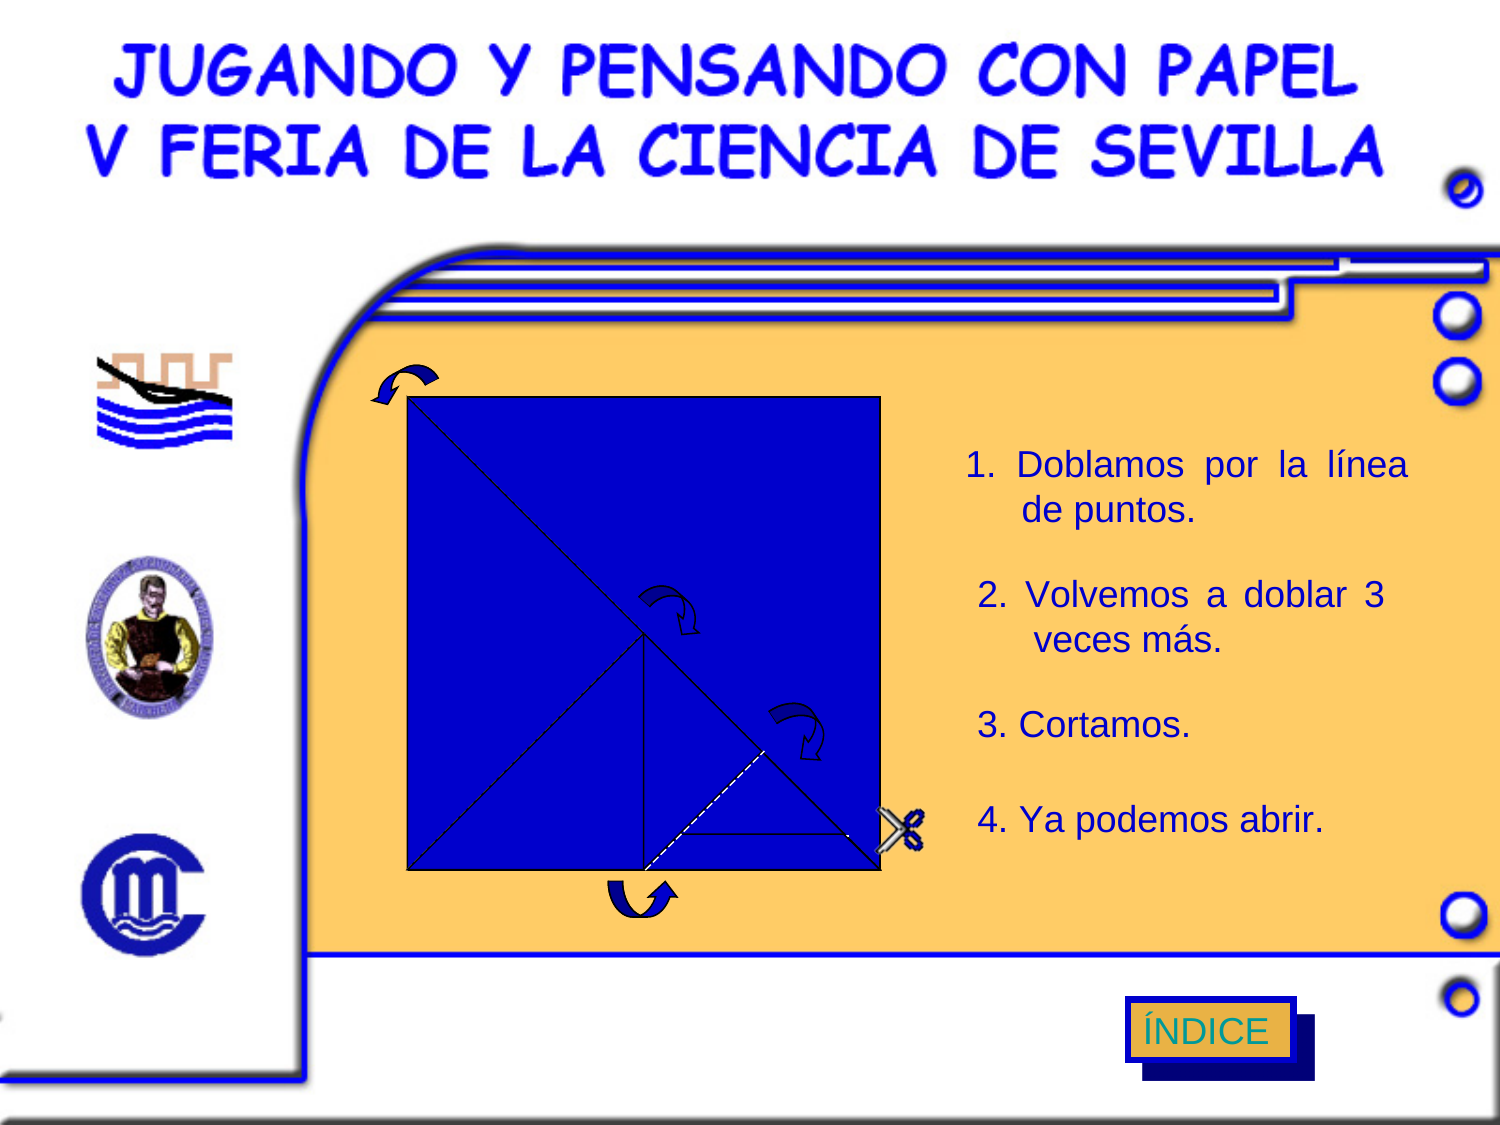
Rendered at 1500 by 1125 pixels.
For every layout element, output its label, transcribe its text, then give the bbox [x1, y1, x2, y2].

text_box [407, 397, 881, 870]
text_box 3. Cortamos. [962, 692, 1258, 753]
text_box 1. Doblamos por la línea de puntos. [950, 432, 1424, 538]
text_box 2. Volvemos a doblar 3 veces más. [962, 562, 1400, 668]
text_box [372, 365, 439, 405]
text_box 4. Ya podemos abrir. [962, 786, 1365, 848]
text_box ÍNDICE [1128, 999, 1294, 1060]
picture [0, 0, 1500, 1125]
text_box [608, 881, 677, 918]
